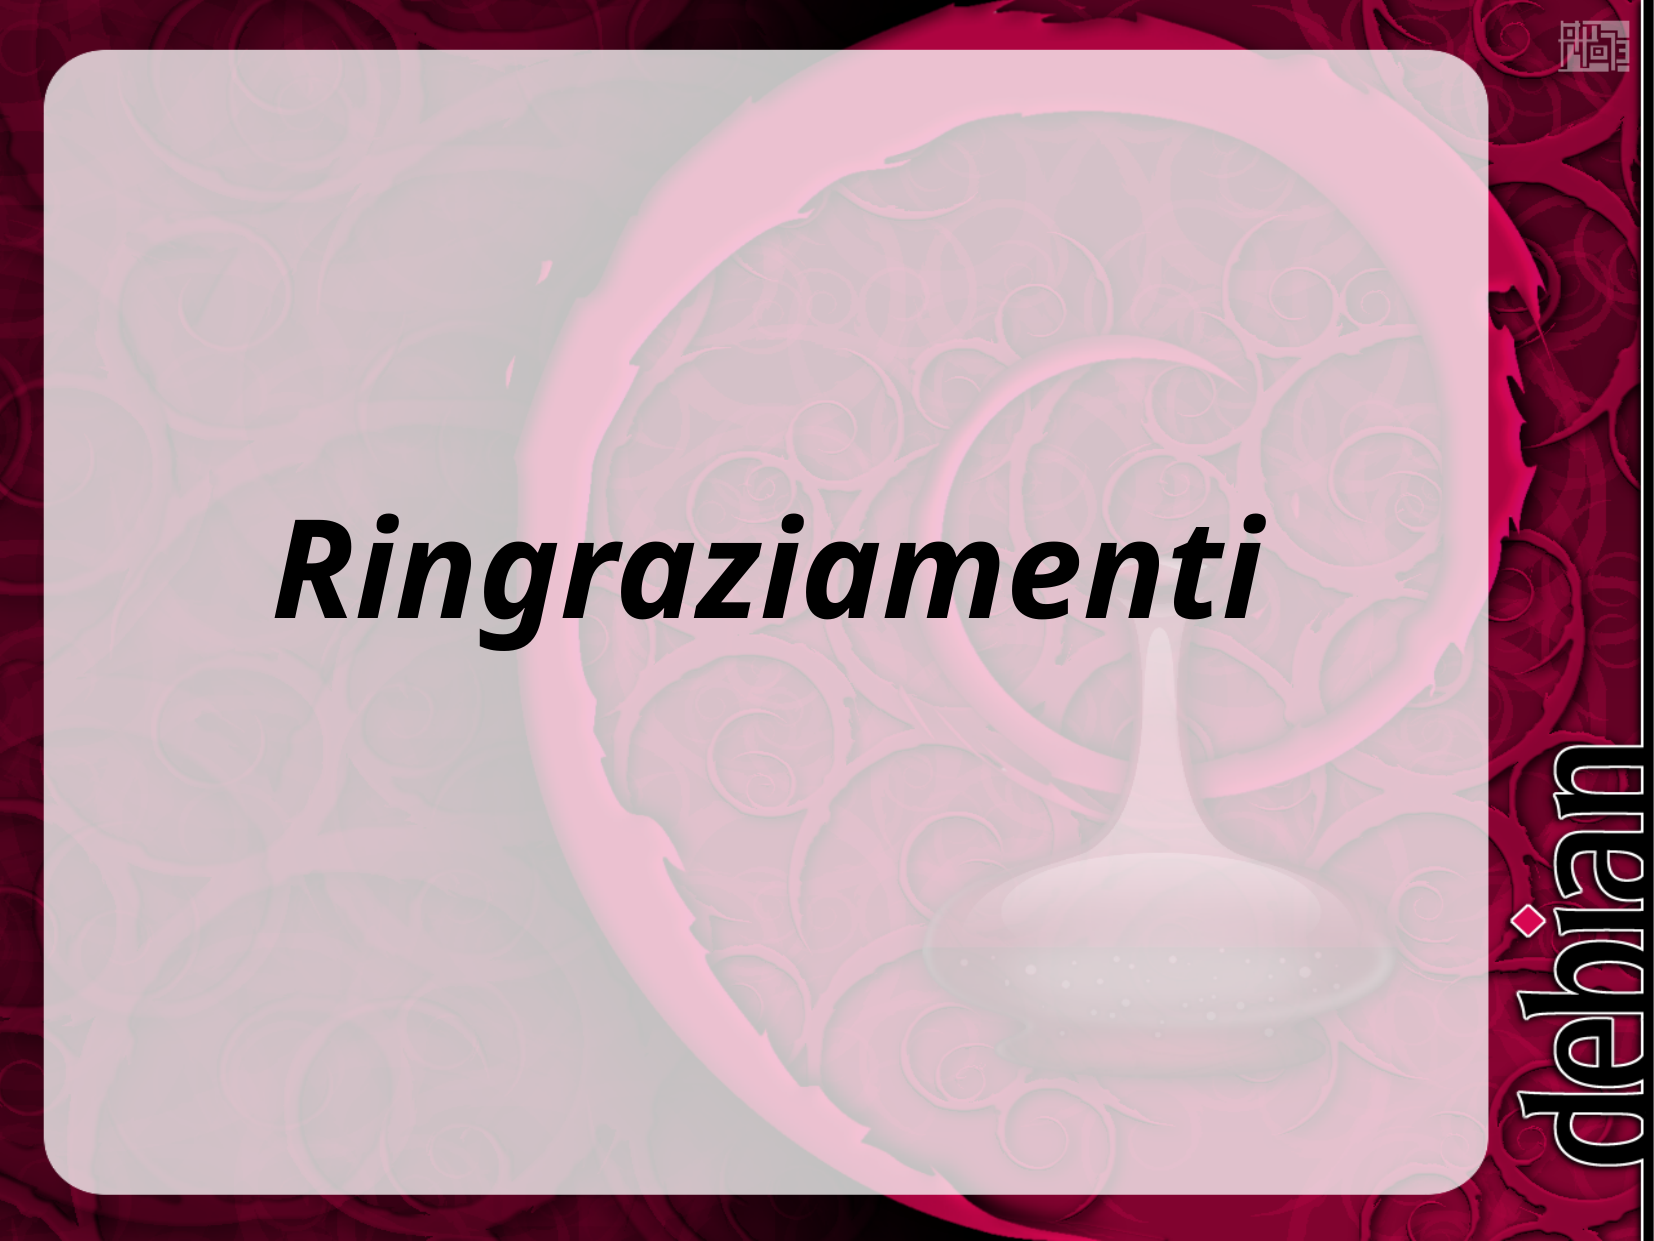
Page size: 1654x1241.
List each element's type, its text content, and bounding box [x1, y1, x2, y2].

title Ringraziamenti [59, 461, 1477, 669]
picture [0, 0, 1654, 1241]
